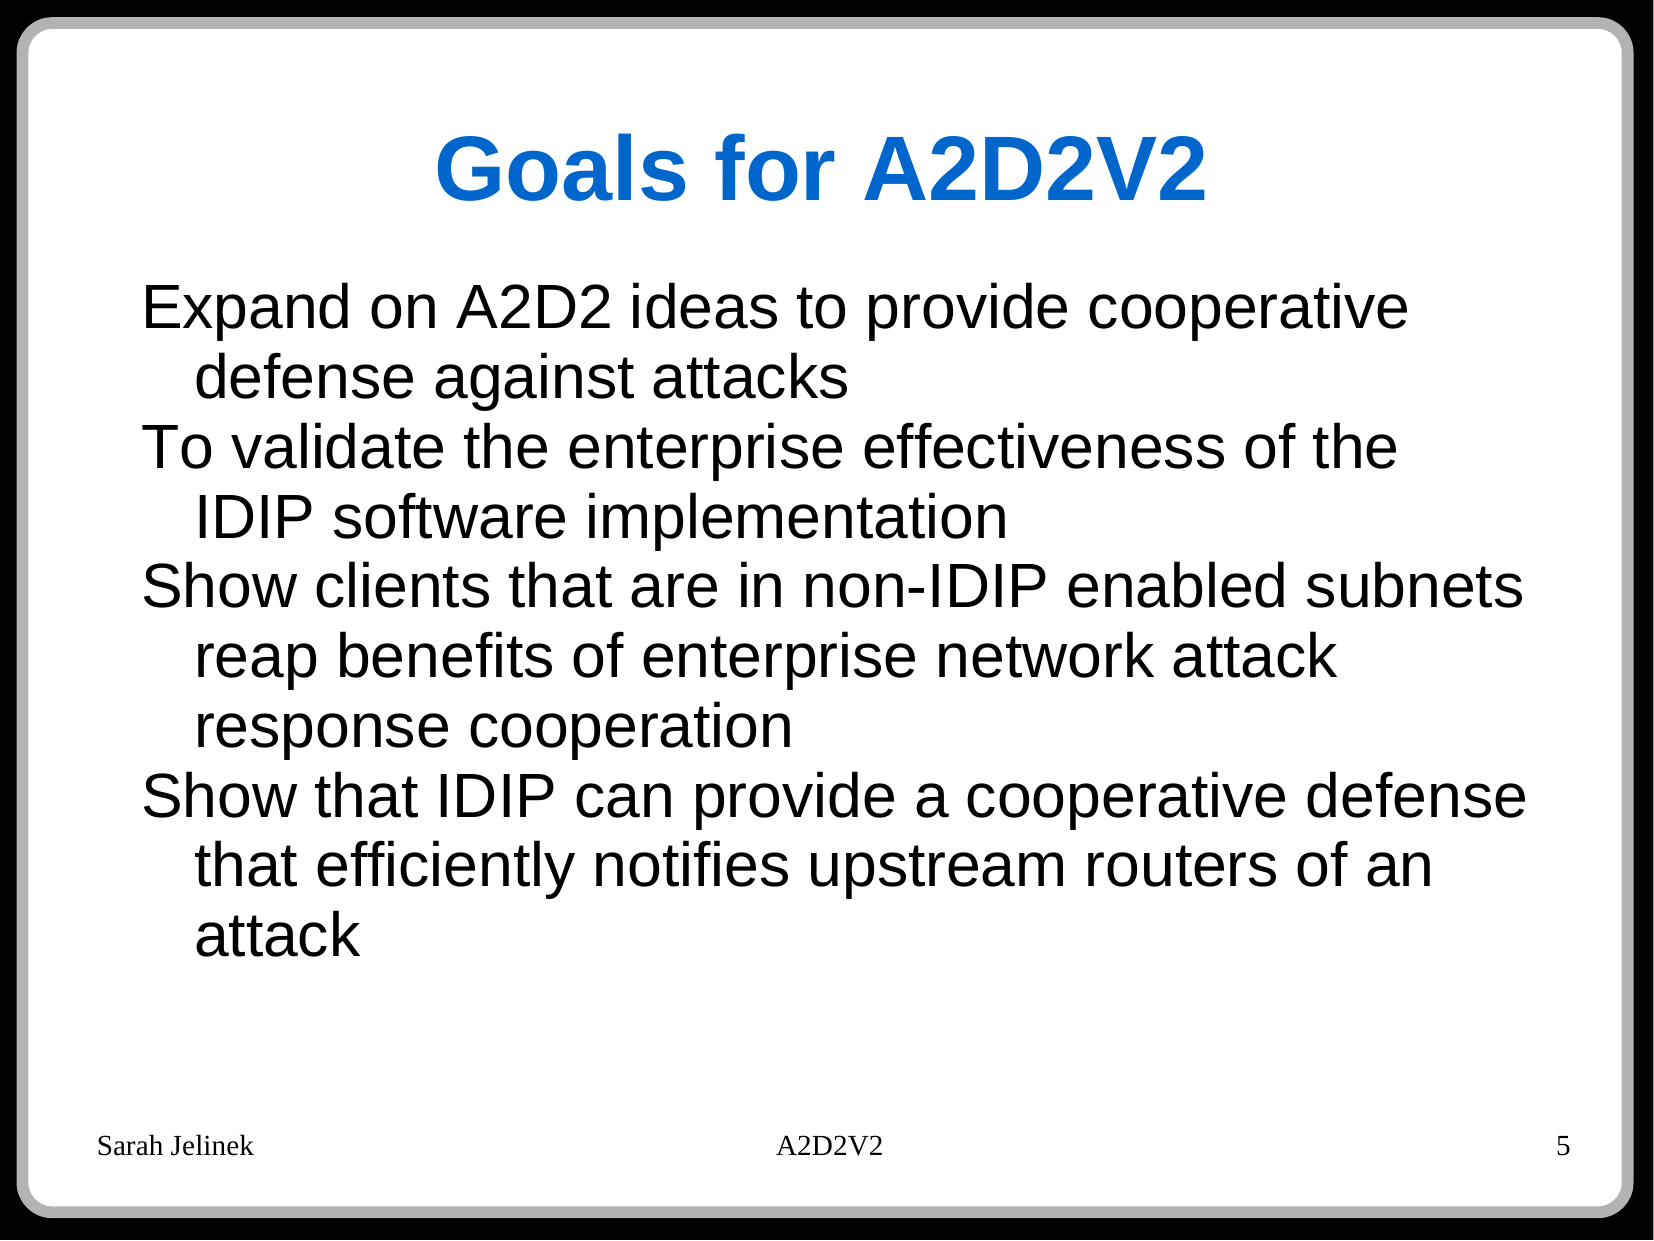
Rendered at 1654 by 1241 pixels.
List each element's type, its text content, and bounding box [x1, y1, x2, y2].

title Goals for A2D2V2 [67, 64, 1577, 272]
list Expand on A2D2 ideas to provide cooperative defense against attacks To validate the enterprise effectiveness of the IDIP software implementation Show clients that are in non-IDIP enabled subnets reap benefits of enterprise network attack response cooperation Show that IDIP can provide a cooperative defense that efficiently notifies upstream routers of an attack [123, 272, 1536, 1050]
